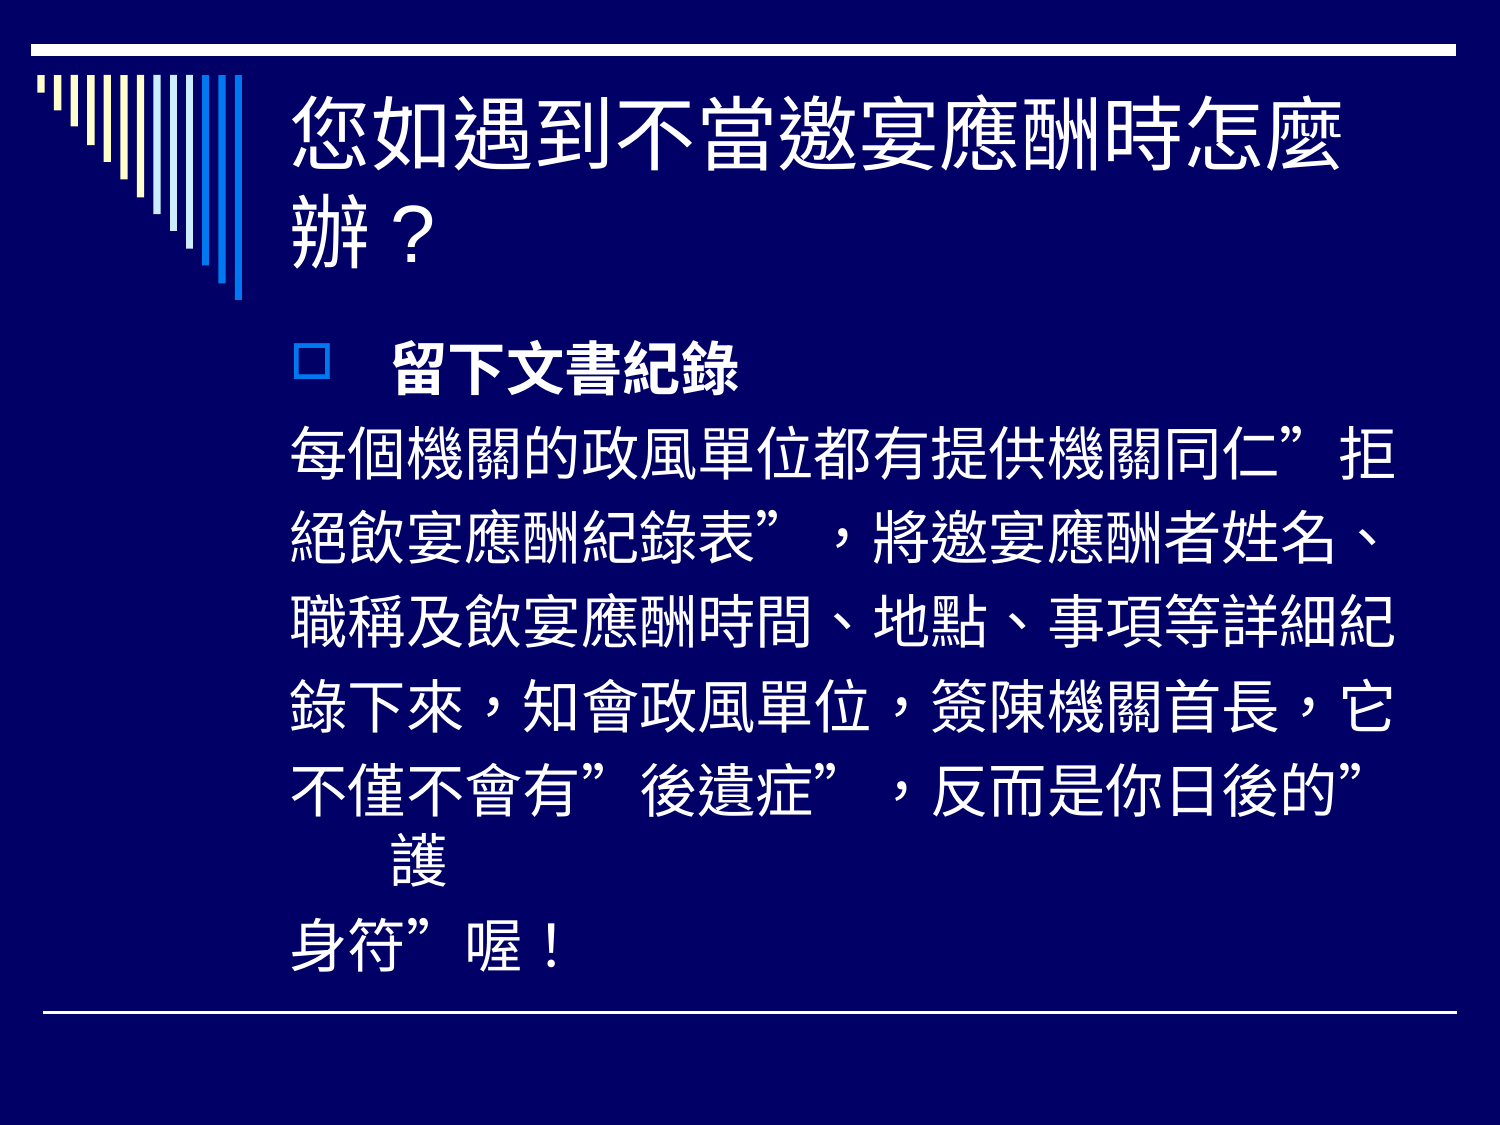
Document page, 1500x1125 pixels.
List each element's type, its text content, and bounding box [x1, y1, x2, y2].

title 您如遇到不當邀宴應酬時怎麼辦? [274, 75, 1425, 288]
list 留下文書紀錄 每個機關的政風單位都有提供機關同仁”拒 絕飲宴應酬紀錄表”，將邀宴應酬者姓名、 職稱及飲宴應酬時間、地點、事項等詳細紀 錄下來，知會政風單位，簽陳機關首長，它 不僅不會有”後遺症”，反而是你日後的”護 身符”喔！ [274, 324, 1425, 1000]
